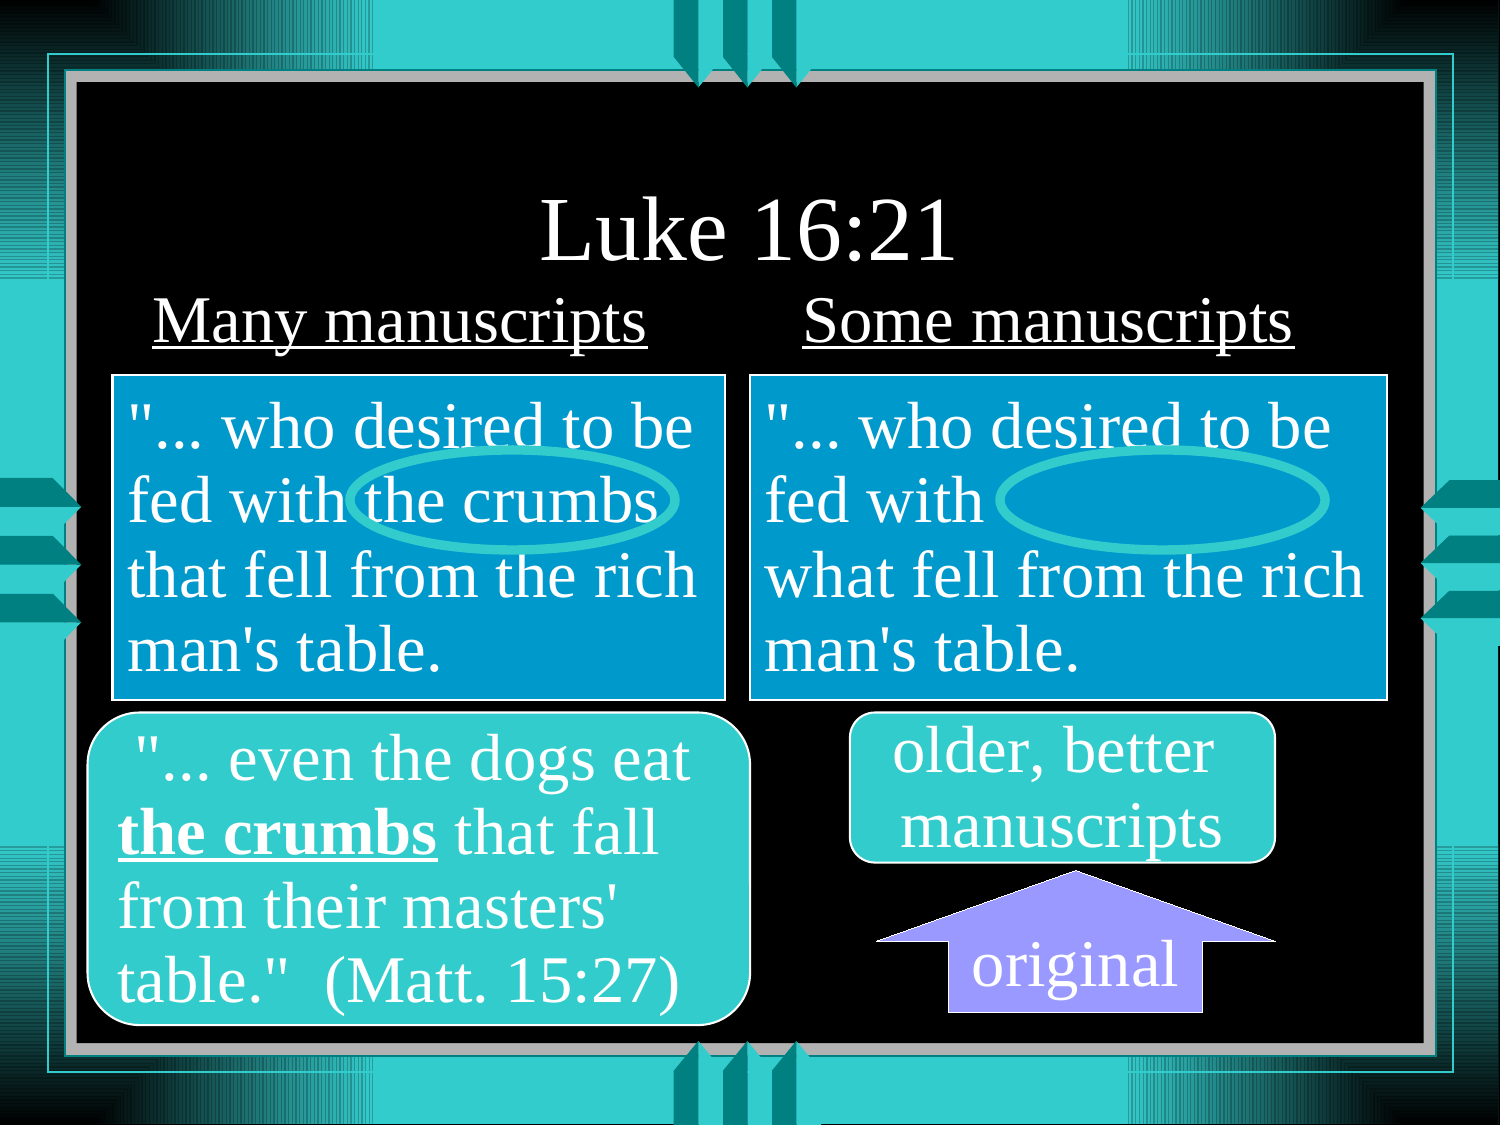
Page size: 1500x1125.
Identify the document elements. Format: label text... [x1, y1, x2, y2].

text_box older, better manuscripts [849, 712, 1276, 863]
text_box "... who desired to be fed with the crumbs that fell from the rich man's table. [112, 374, 726, 700]
text_box Some manuscripts [787, 274, 1363, 365]
text_box "... even the dogs eat the crumbs that fall from their masters' table." (Matt. 15:27) [87, 712, 751, 1026]
text_box "... who desired to be fed with what fell from the rich man's table. [749, 374, 1388, 700]
text_box original [876, 870, 1276, 1013]
text_box Many manuscripts [137, 274, 688, 365]
title Luke 16:21 [112, 99, 1388, 288]
